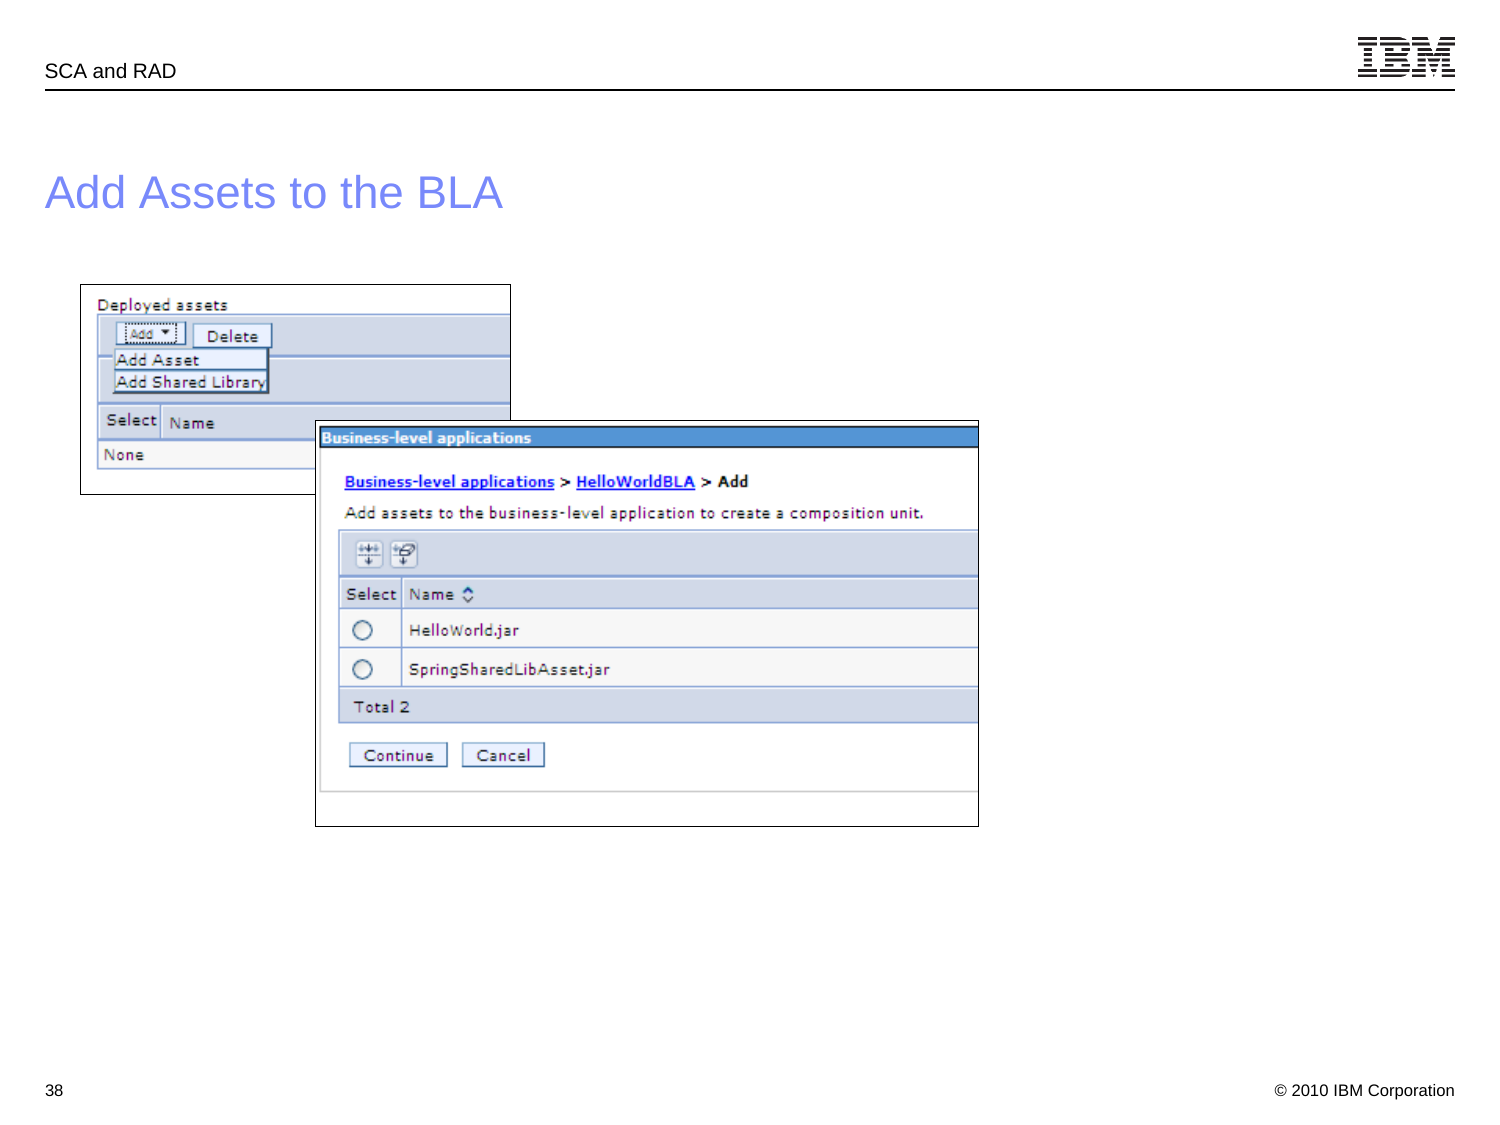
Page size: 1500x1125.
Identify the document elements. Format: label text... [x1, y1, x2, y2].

title Add Assets to the BLA [29, 89, 1455, 301]
picture [80, 284, 979, 827]
picture [1358, 37, 1455, 77]
